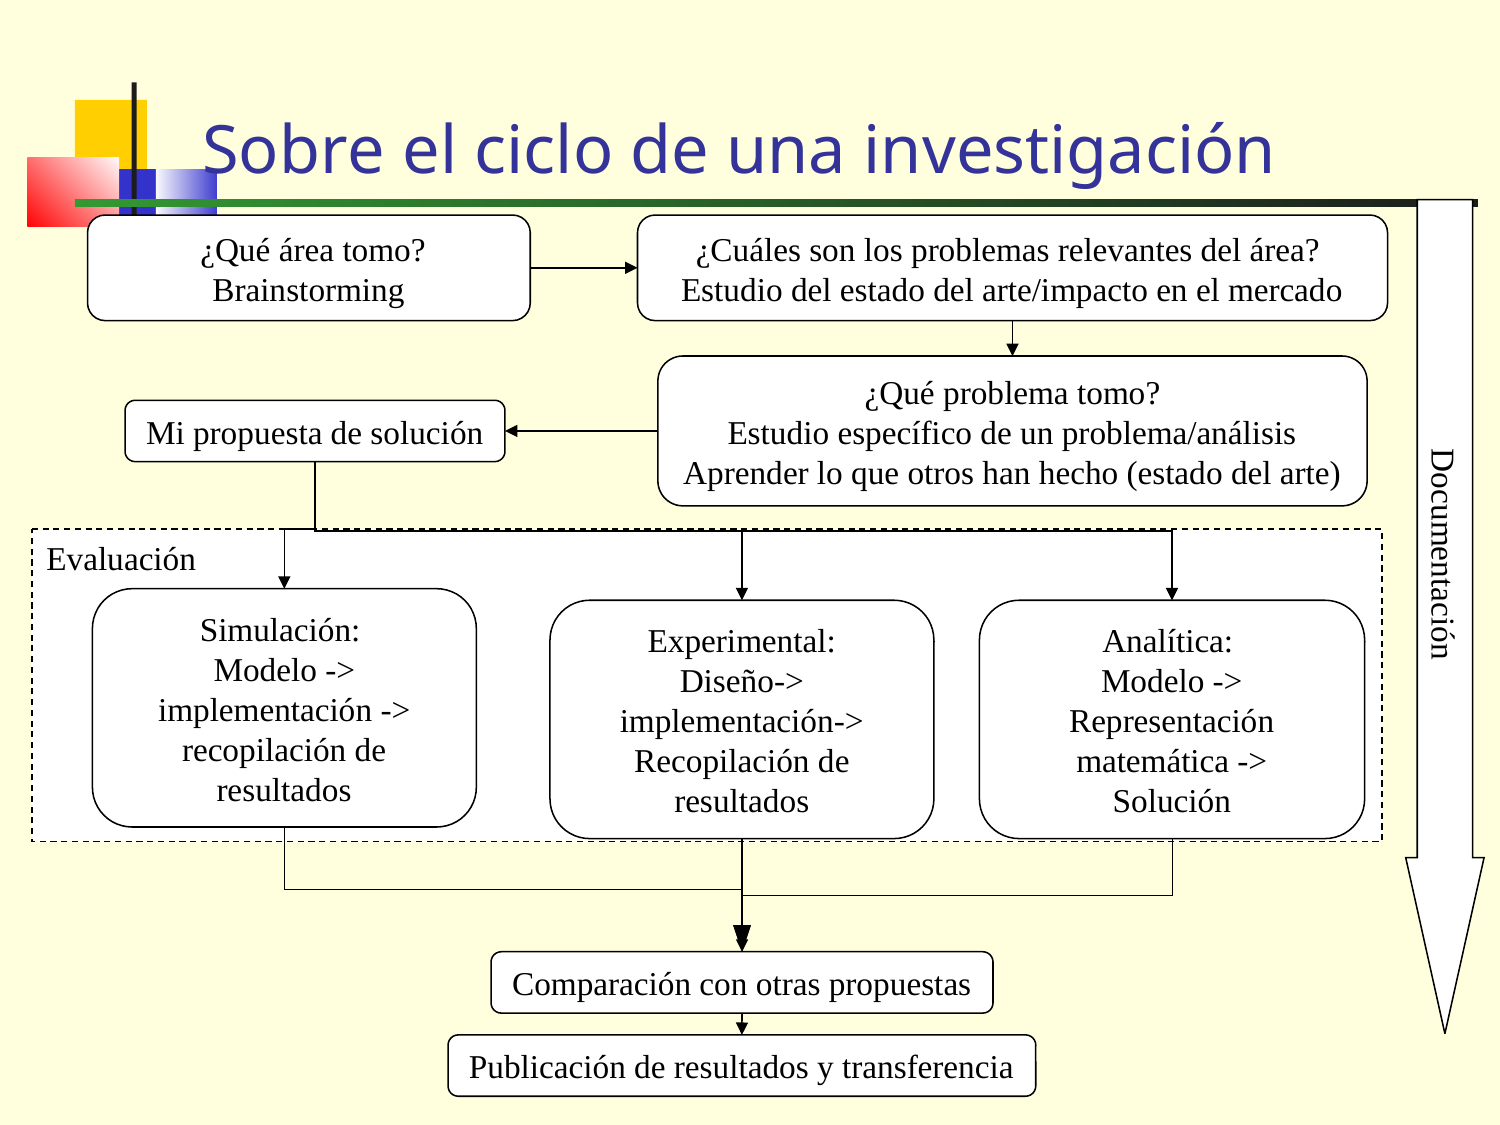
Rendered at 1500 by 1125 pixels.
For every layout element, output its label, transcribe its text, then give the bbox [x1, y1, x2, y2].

text_box Mi propuesta de solución [125, 400, 505, 462]
title Sobre el ciclo de una investigación [187, 37, 1466, 201]
text_box Evaluación [316, 529, 1382, 842]
text_box Analítica: Modelo -> Representación matemática -> Solución [979, 600, 1365, 839]
text_box Evaluación [31, 529, 284, 842]
text_box Evaluación [743, 532, 1172, 842]
text_box Simulación: Modelo -> implementación -> recopilación de resultados [92, 588, 477, 828]
text_box Evaluación [285, 530, 741, 842]
text_box ¿Qué problema tomo? Estudio específico de un problema/análisis Aprender lo que otros han hecho (estado del arte) [657, 355, 1368, 506]
text_box ¿Cuáles son los problemas relevantes del área? Estudio del estado del arte/impacto en el mercado [637, 215, 1388, 321]
text_box Documentación [1405, 199, 1485, 1034]
text_box Experimental: Diseño-> implementación-> Recopilación de resultados [549, 600, 934, 839]
text_box ¿Qué área tomo?Brainstorming [87, 215, 531, 321]
text_box Publicación de resultados y transferencia [448, 1034, 1036, 1097]
text_box Comparación con otras propuestas [491, 951, 994, 1014]
